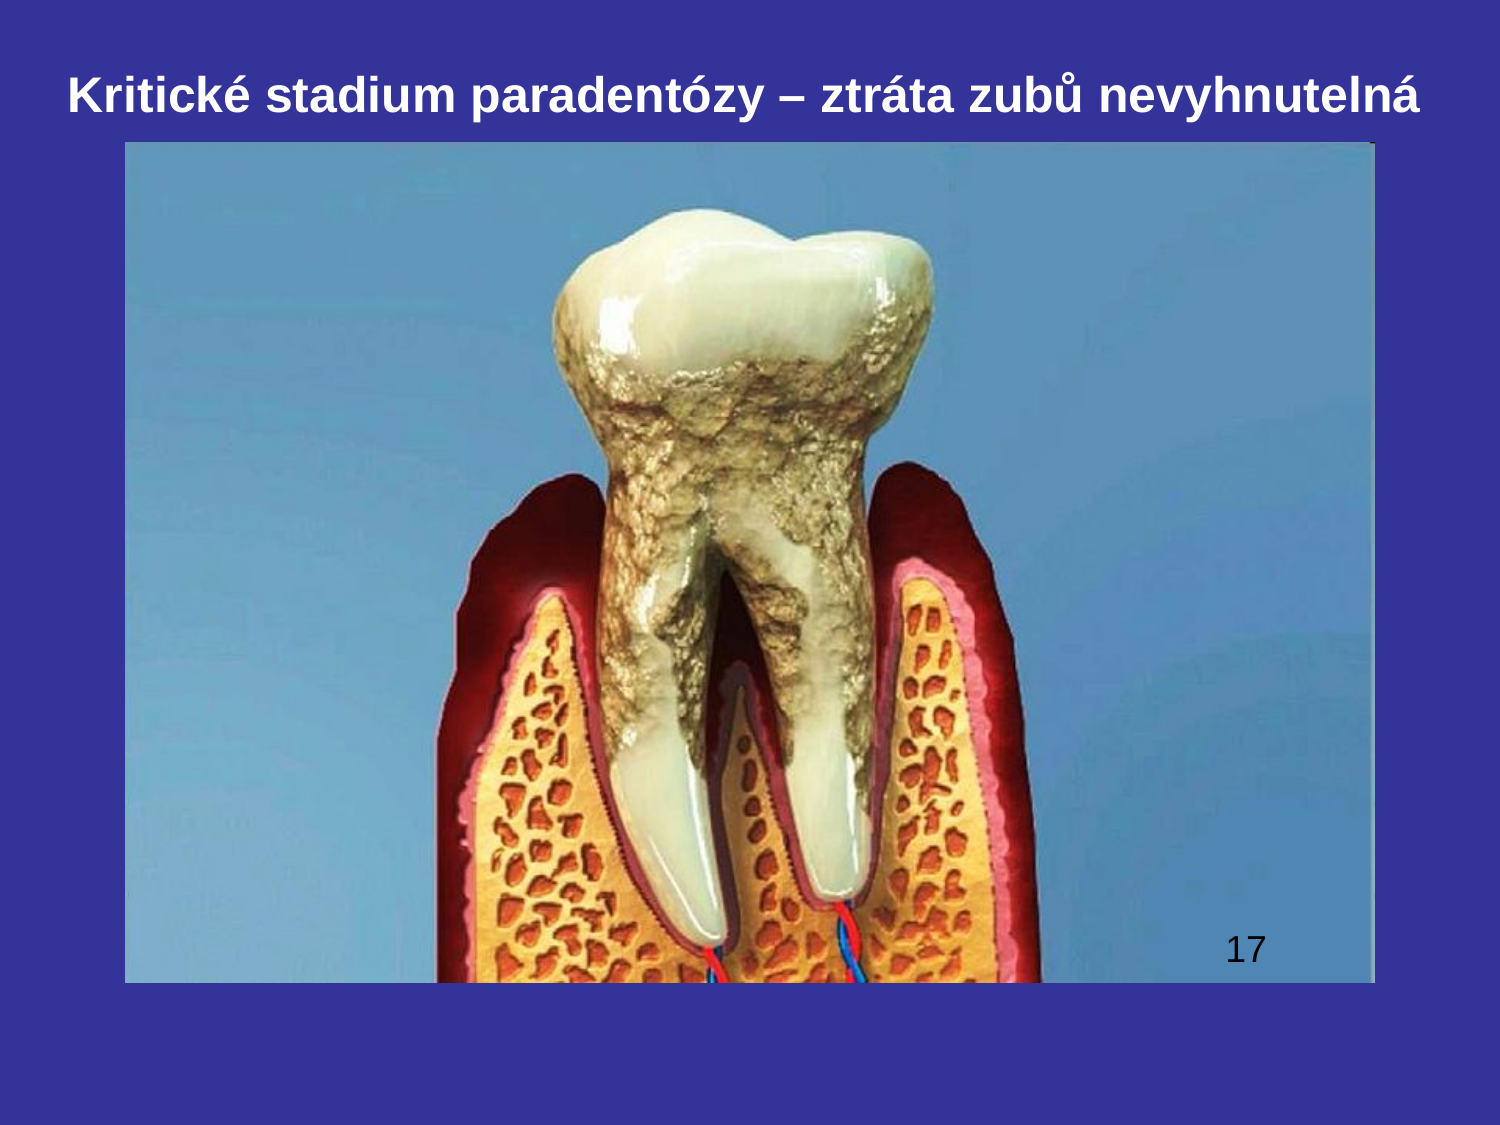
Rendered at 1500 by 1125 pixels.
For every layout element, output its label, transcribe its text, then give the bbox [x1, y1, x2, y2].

text_box 17 [1210, 916, 1365, 978]
text_box Kritické stadium paradentózy – ztráta zubů nevyhnutelná [53, 54, 1459, 131]
picture [125, 142, 1375, 983]
